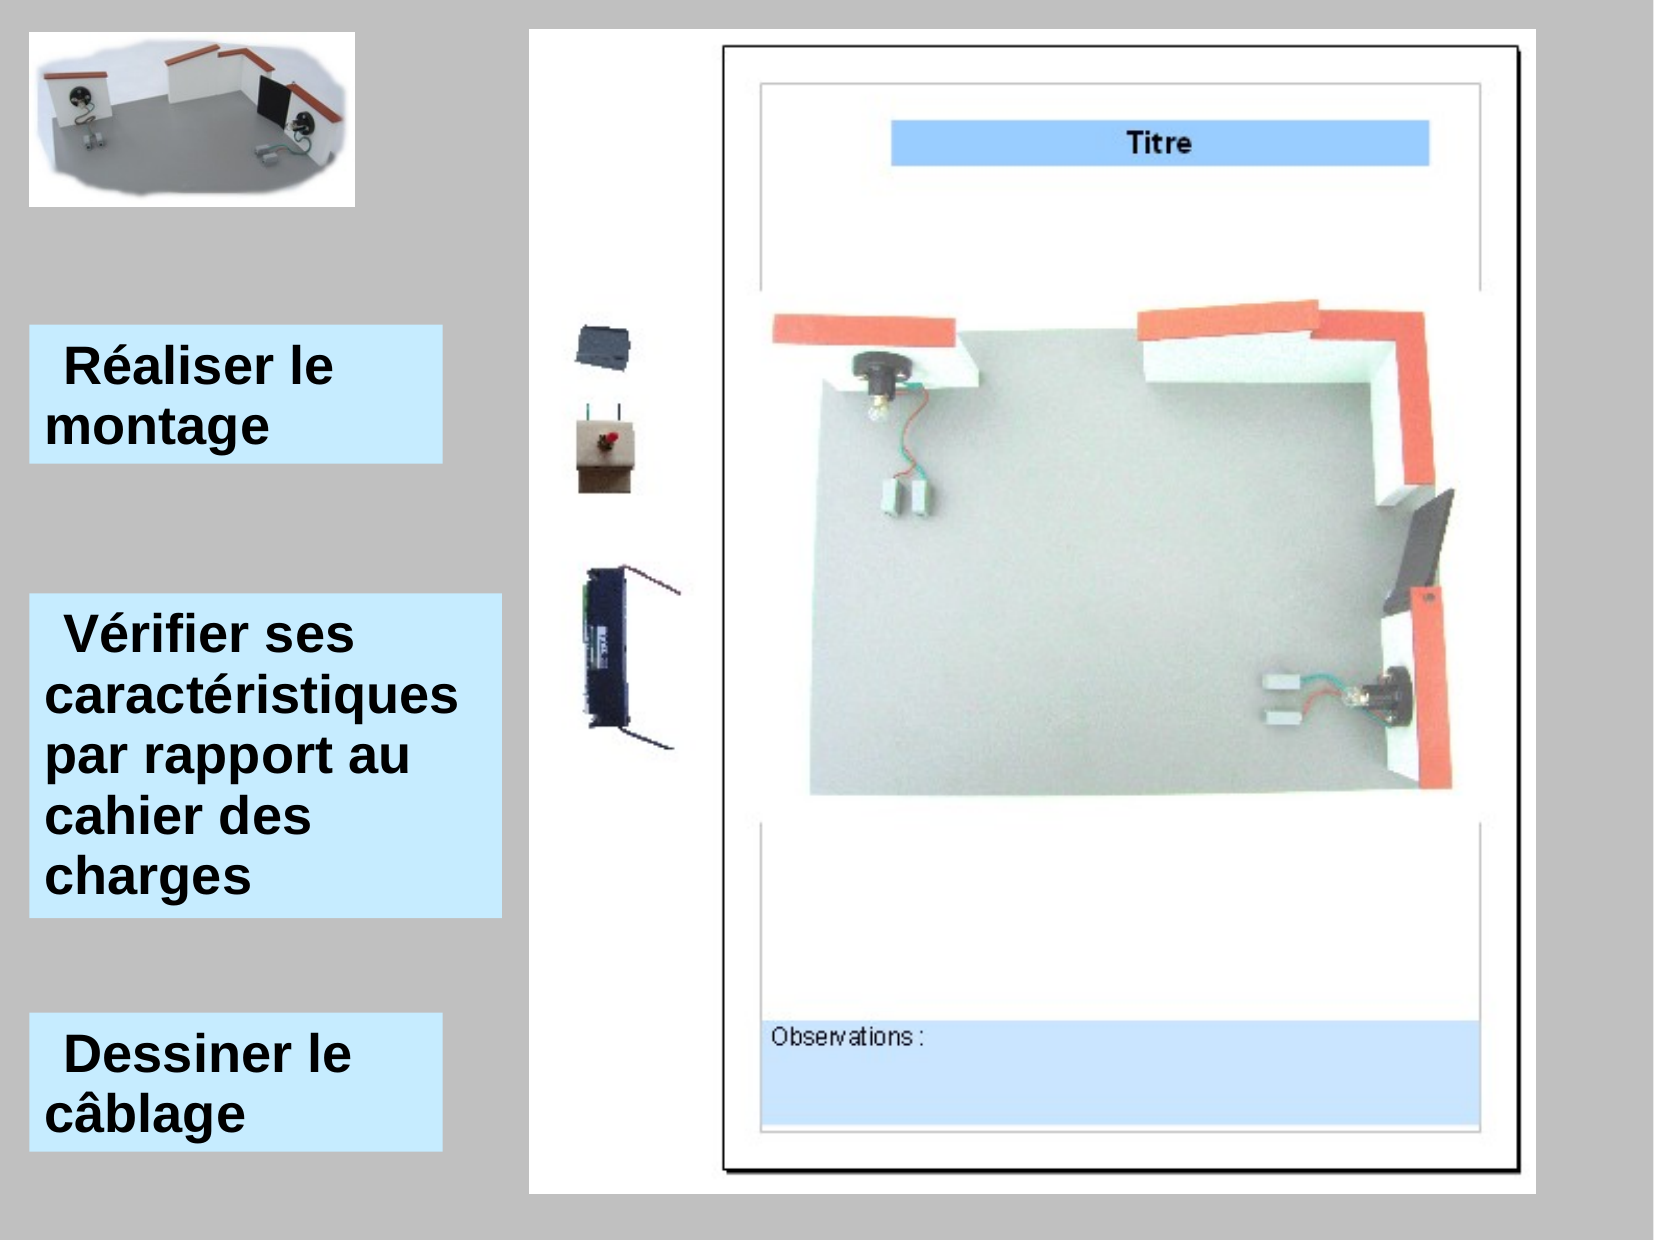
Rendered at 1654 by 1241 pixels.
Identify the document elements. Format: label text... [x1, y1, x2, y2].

picture [29, 32, 355, 207]
text_box Dessiner le câblage [29, 1012, 443, 1152]
text_box Vérifier ses caractéristiques par rapport au cahier des charges [29, 593, 502, 919]
text_box Réaliser le montage [29, 324, 443, 464]
picture [529, 29, 1536, 1195]
